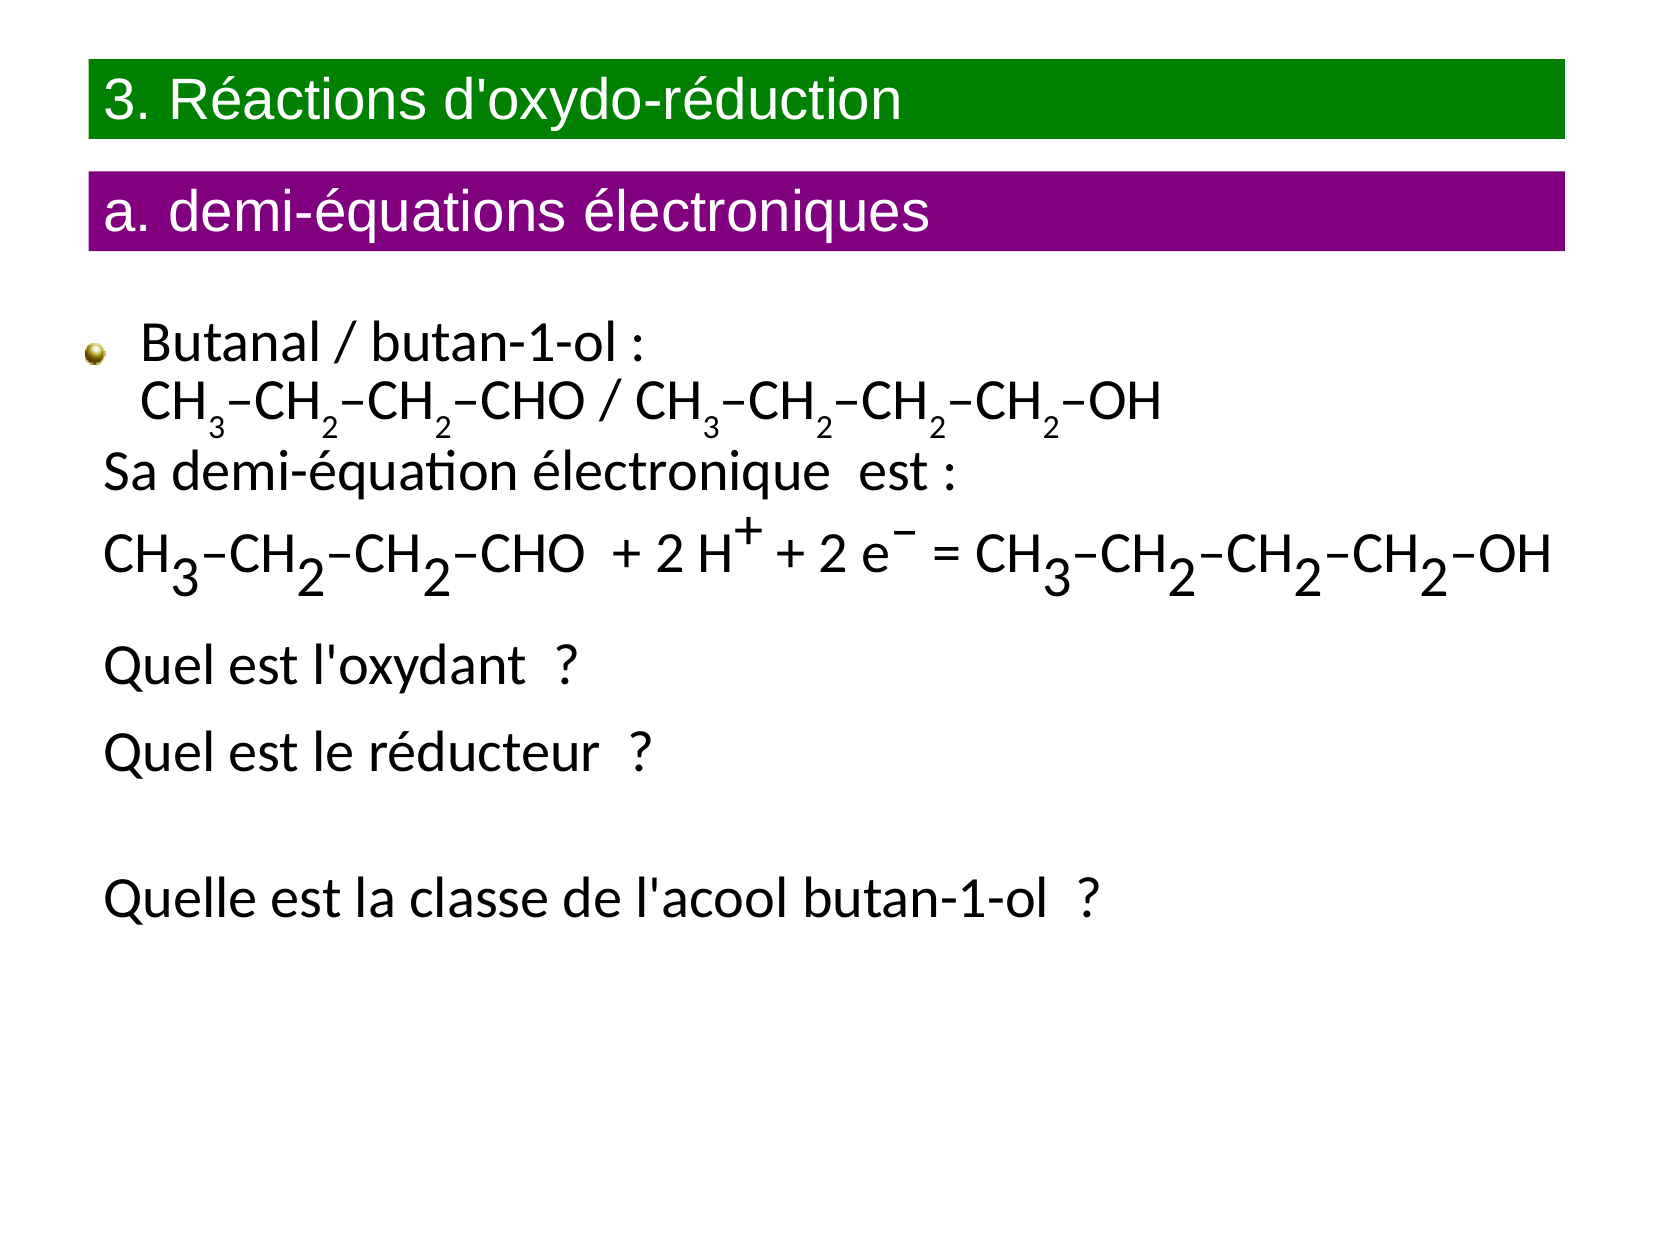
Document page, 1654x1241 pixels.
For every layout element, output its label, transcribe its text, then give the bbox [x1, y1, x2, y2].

text_box 3. Réactions d'oxydo-réduction [88, 59, 1565, 139]
picture [85, 343, 106, 365]
text_box a. demi-équations électroniques [88, 171, 1565, 251]
text_box Butanal / butan-1-ol : CH3–CH2–CH2–CHO / CH3–CH2–CH2–CH2–OH Sa demi-équation électronique est : CH3–CH2–CH2–CHO + 2 H+ + 2 e– = CH3–CH2–CH2–CH2–OH Quel est l'oxydant ? Quel est le réducteur ? Quelle est la classe de l'acool butan-1-ol ? [88, 309, 1625, 1063]
